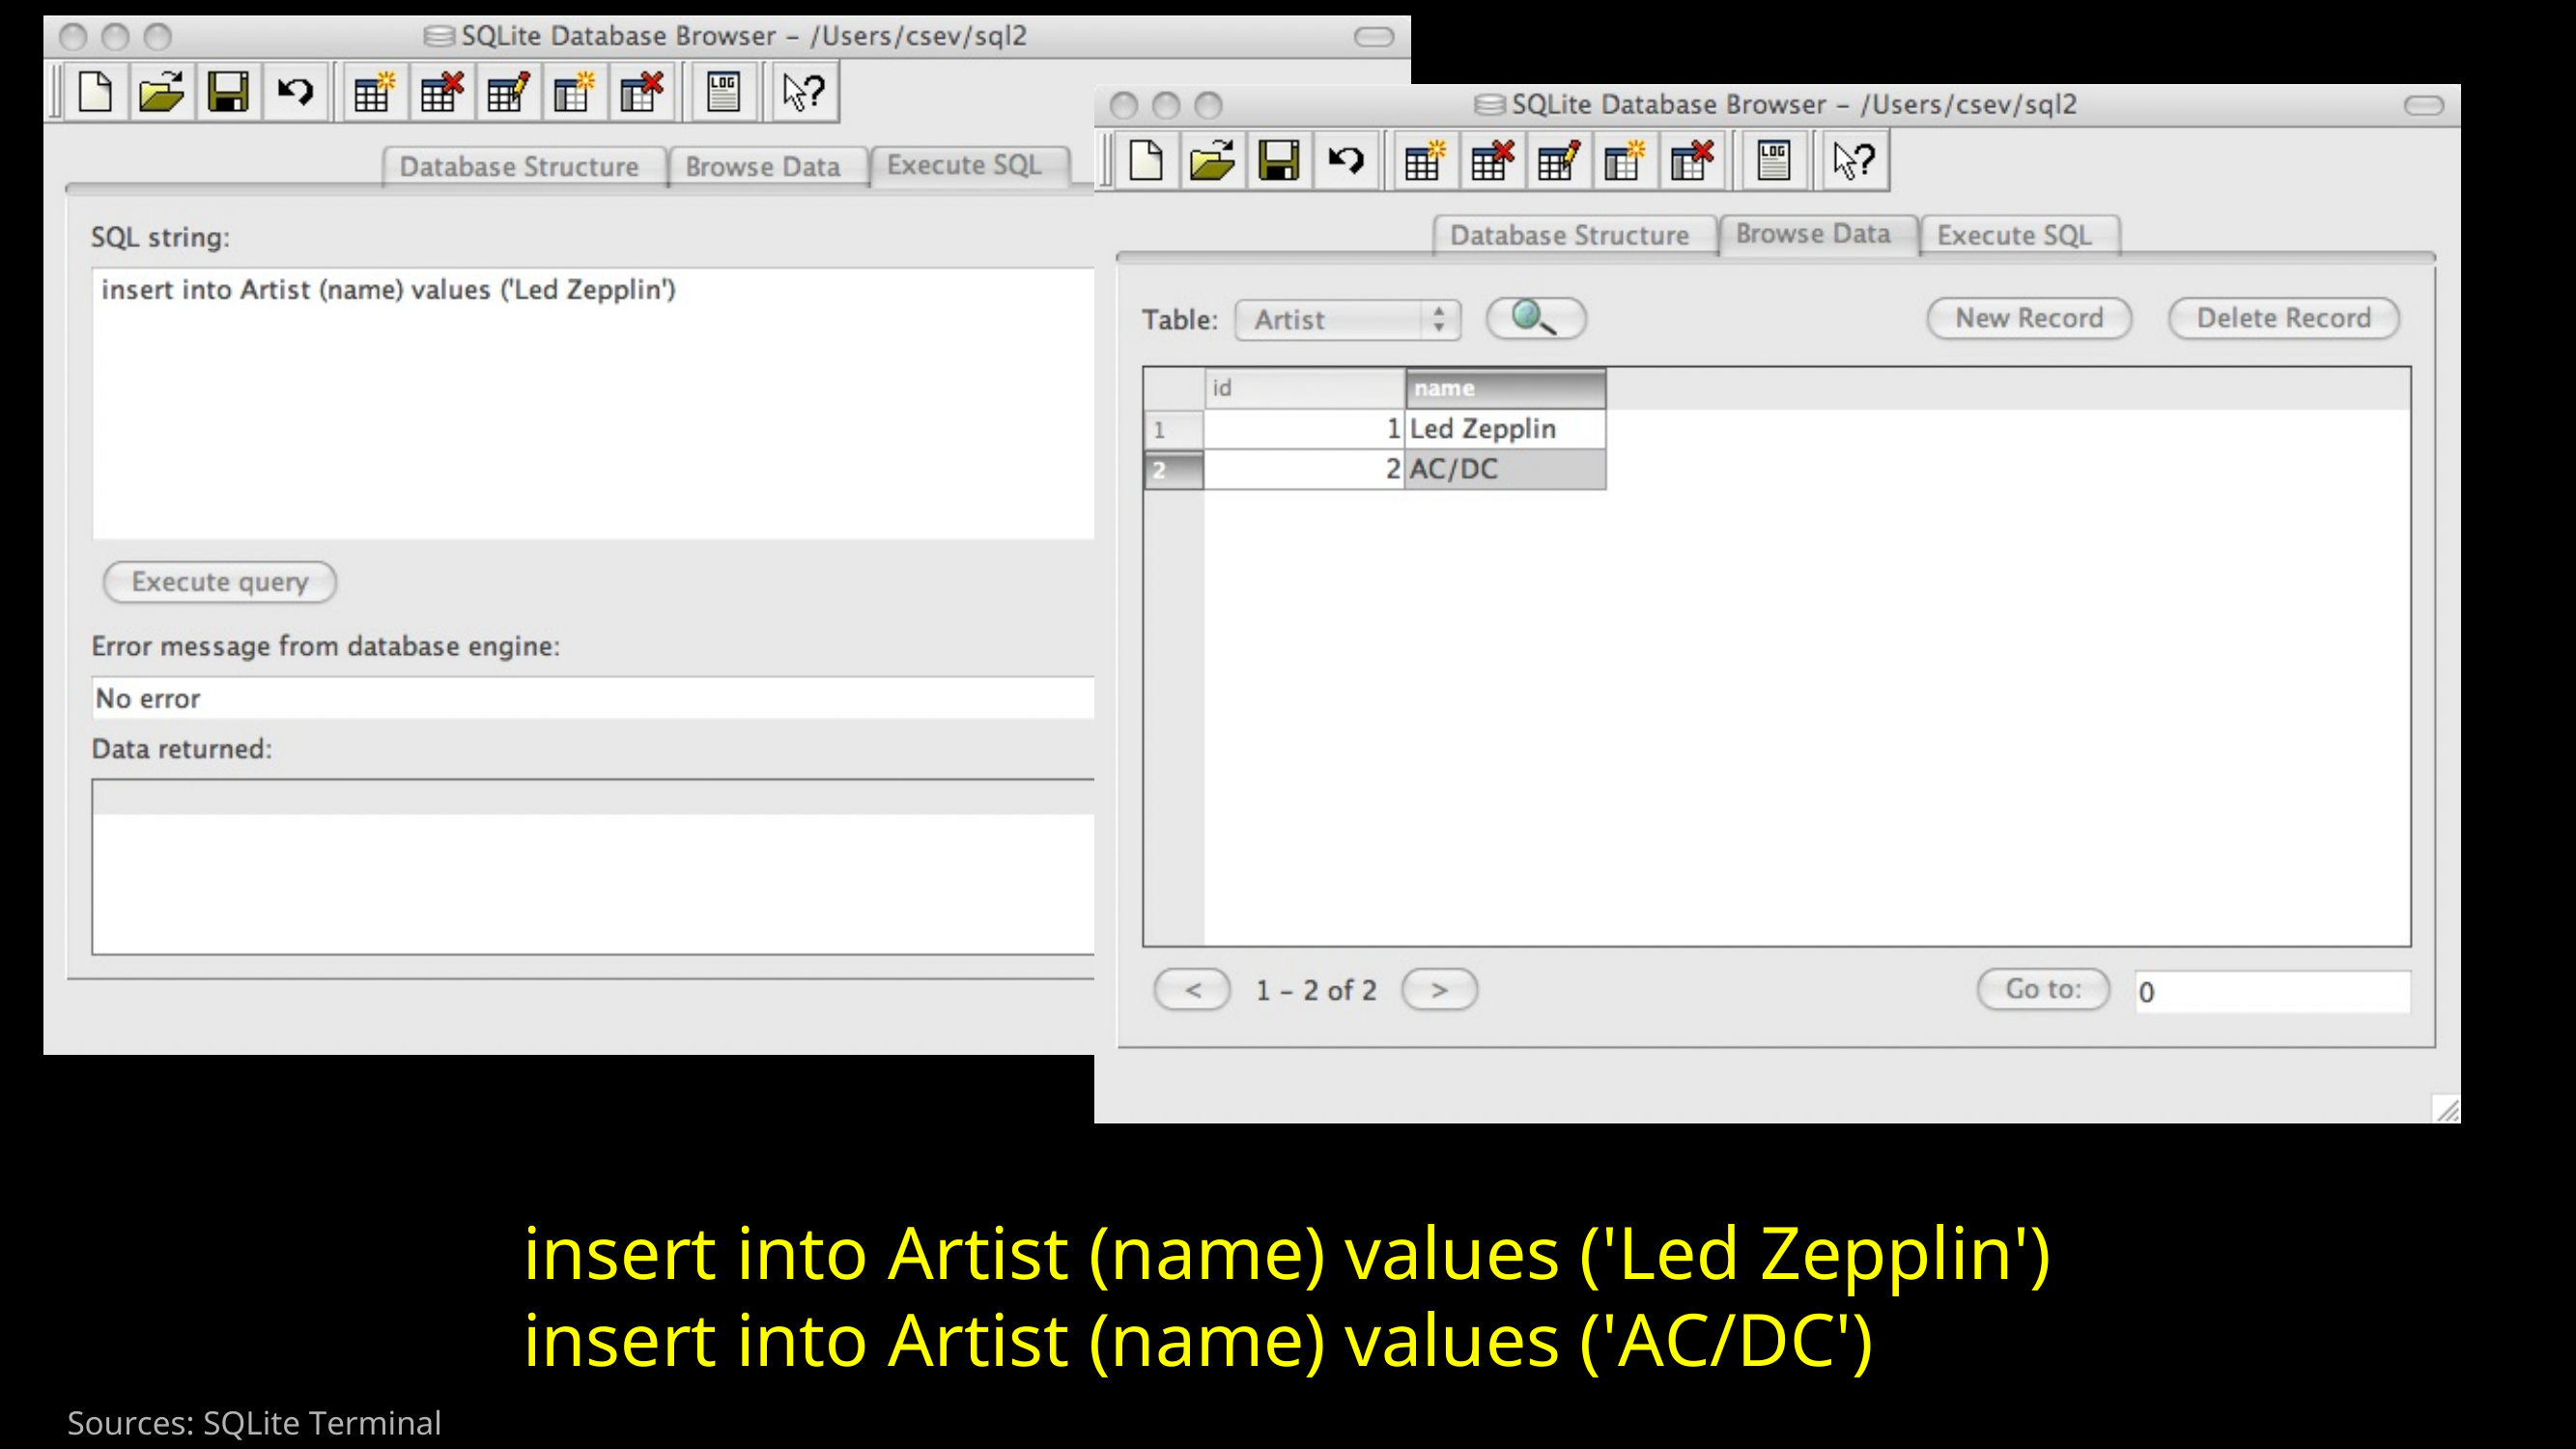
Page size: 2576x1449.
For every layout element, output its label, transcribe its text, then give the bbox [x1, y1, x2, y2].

text_box insert into Artist (name) values ('Led Zepplin') insert into Artist (name) values ('AC/DC') [523, 1207, 2053, 1381]
text_box Sources: SQLite Terminal [52, 1395, 458, 1449]
picture [43, 15, 2461, 1123]
